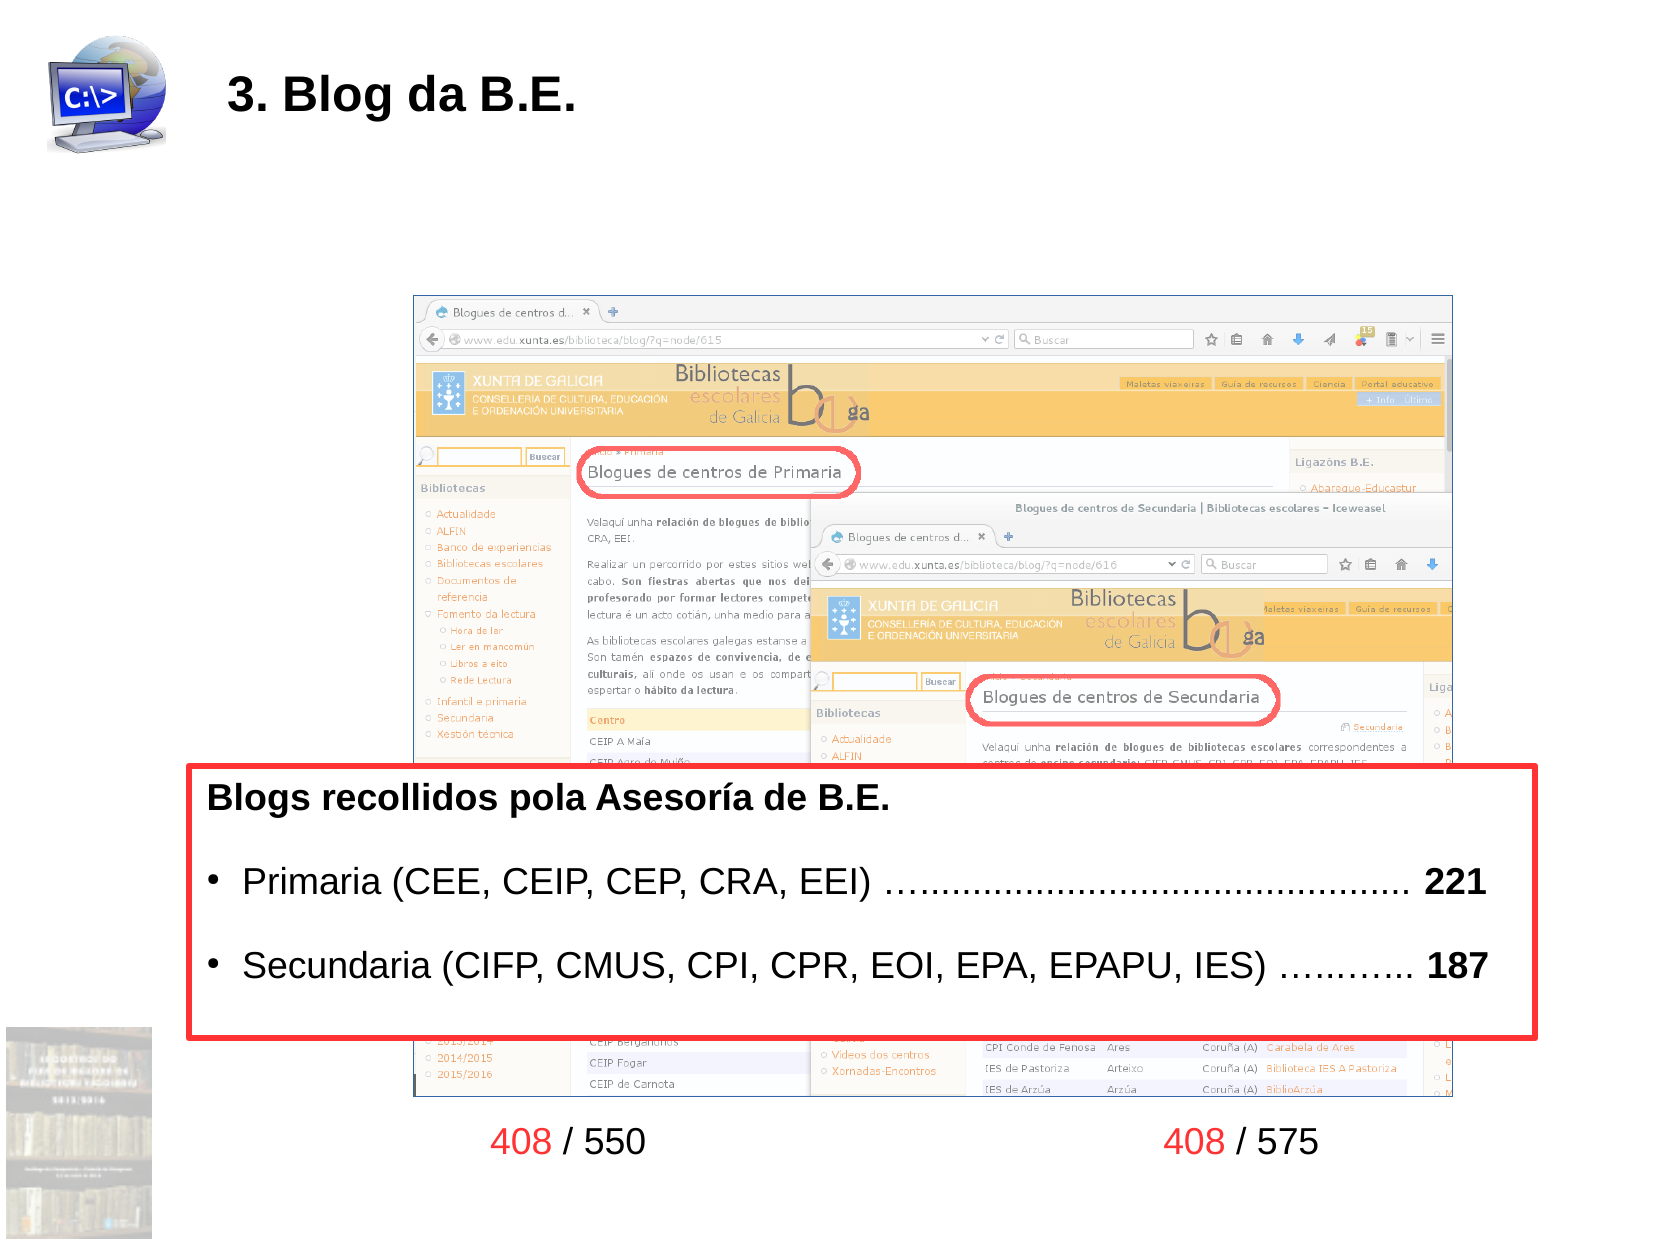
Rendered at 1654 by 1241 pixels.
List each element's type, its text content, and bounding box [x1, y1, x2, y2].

picture [413, 295, 1453, 763]
text_box 3. Blog da B.E. [212, 59, 1075, 130]
text_box 408 / 550 [472, 1110, 709, 1173]
text_box Blogs recollidos pola Asesoría de B.E. Primaria (CEE, CEIP, CEP, CRA, EEI) …............................................... 221 Secundaria (CIFP, CMUS, CPI, CPR, EOI, EPA, EPAPU, IES) …...…... 187 [188, 765, 1536, 1039]
picture [413, 1041, 1453, 1097]
picture [47, 35, 166, 154]
text_box 408 / 575 [1145, 1110, 1382, 1173]
picture [6, 1027, 152, 1239]
